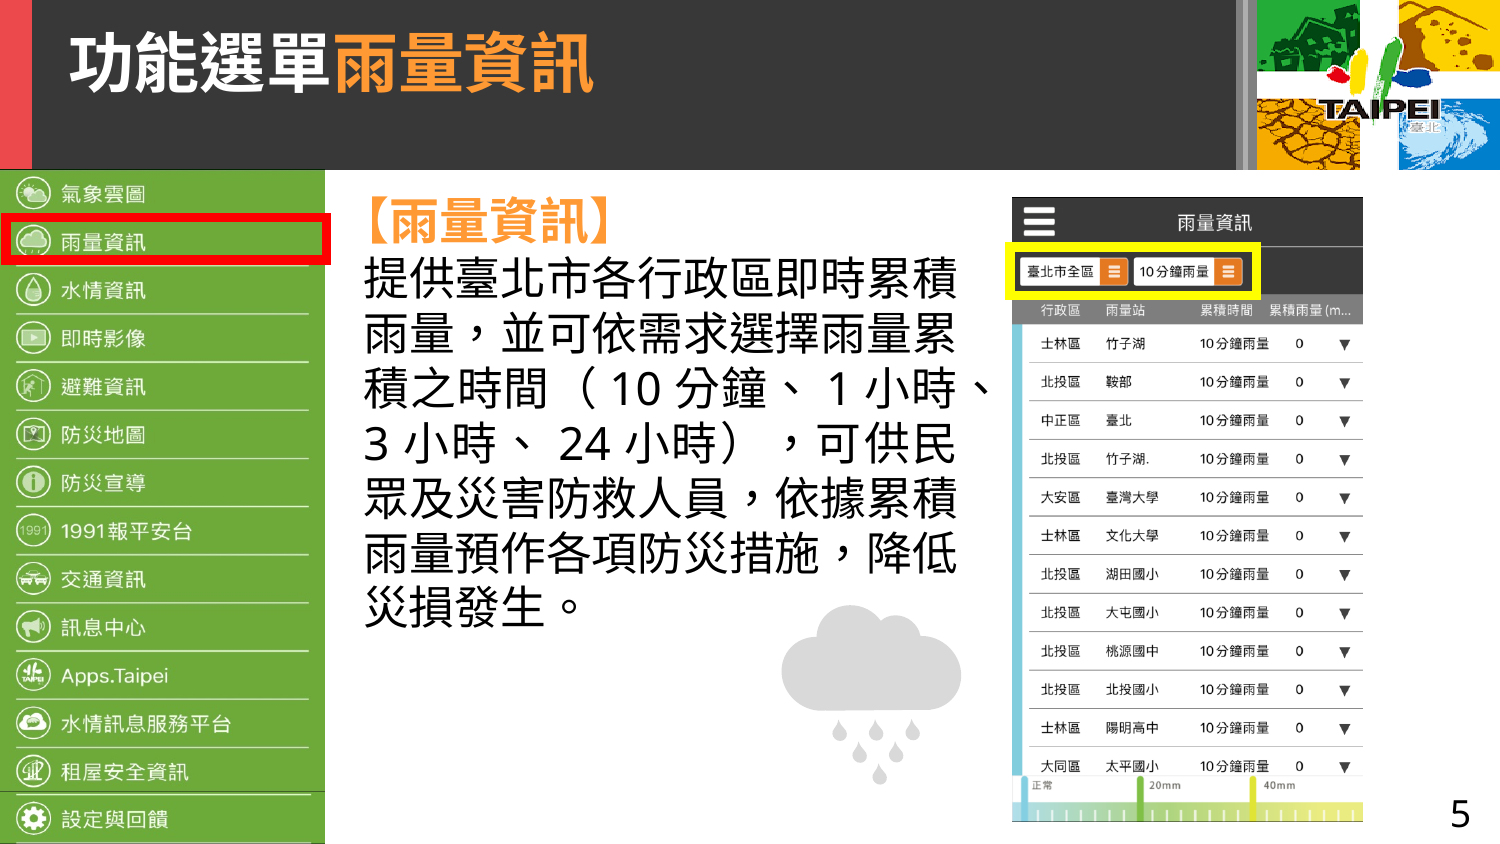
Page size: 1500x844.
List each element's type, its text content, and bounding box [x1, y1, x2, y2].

text_box [852, 741, 867, 763]
text_box [832, 719, 847, 741]
text_box 5 [1435, 782, 1495, 844]
text_box [872, 763, 887, 785]
text_box [868, 719, 884, 741]
text_box [888, 741, 904, 763]
text_box [905, 718, 920, 741]
text_box [781, 647, 962, 711]
text_box 【雨量資訊】 提供臺北市各行政區即時累積雨量，並可依需求選擇雨量累積之時間（10分鐘、1小時、3小時、24小時），可供民眾及災害防救人員，依據累積雨量預作各項防災措施，降低災損發生。 [325, 181, 975, 647]
picture [0, 0, 1500, 844]
list 功能選單雨量資訊 [53, 13, 1235, 109]
